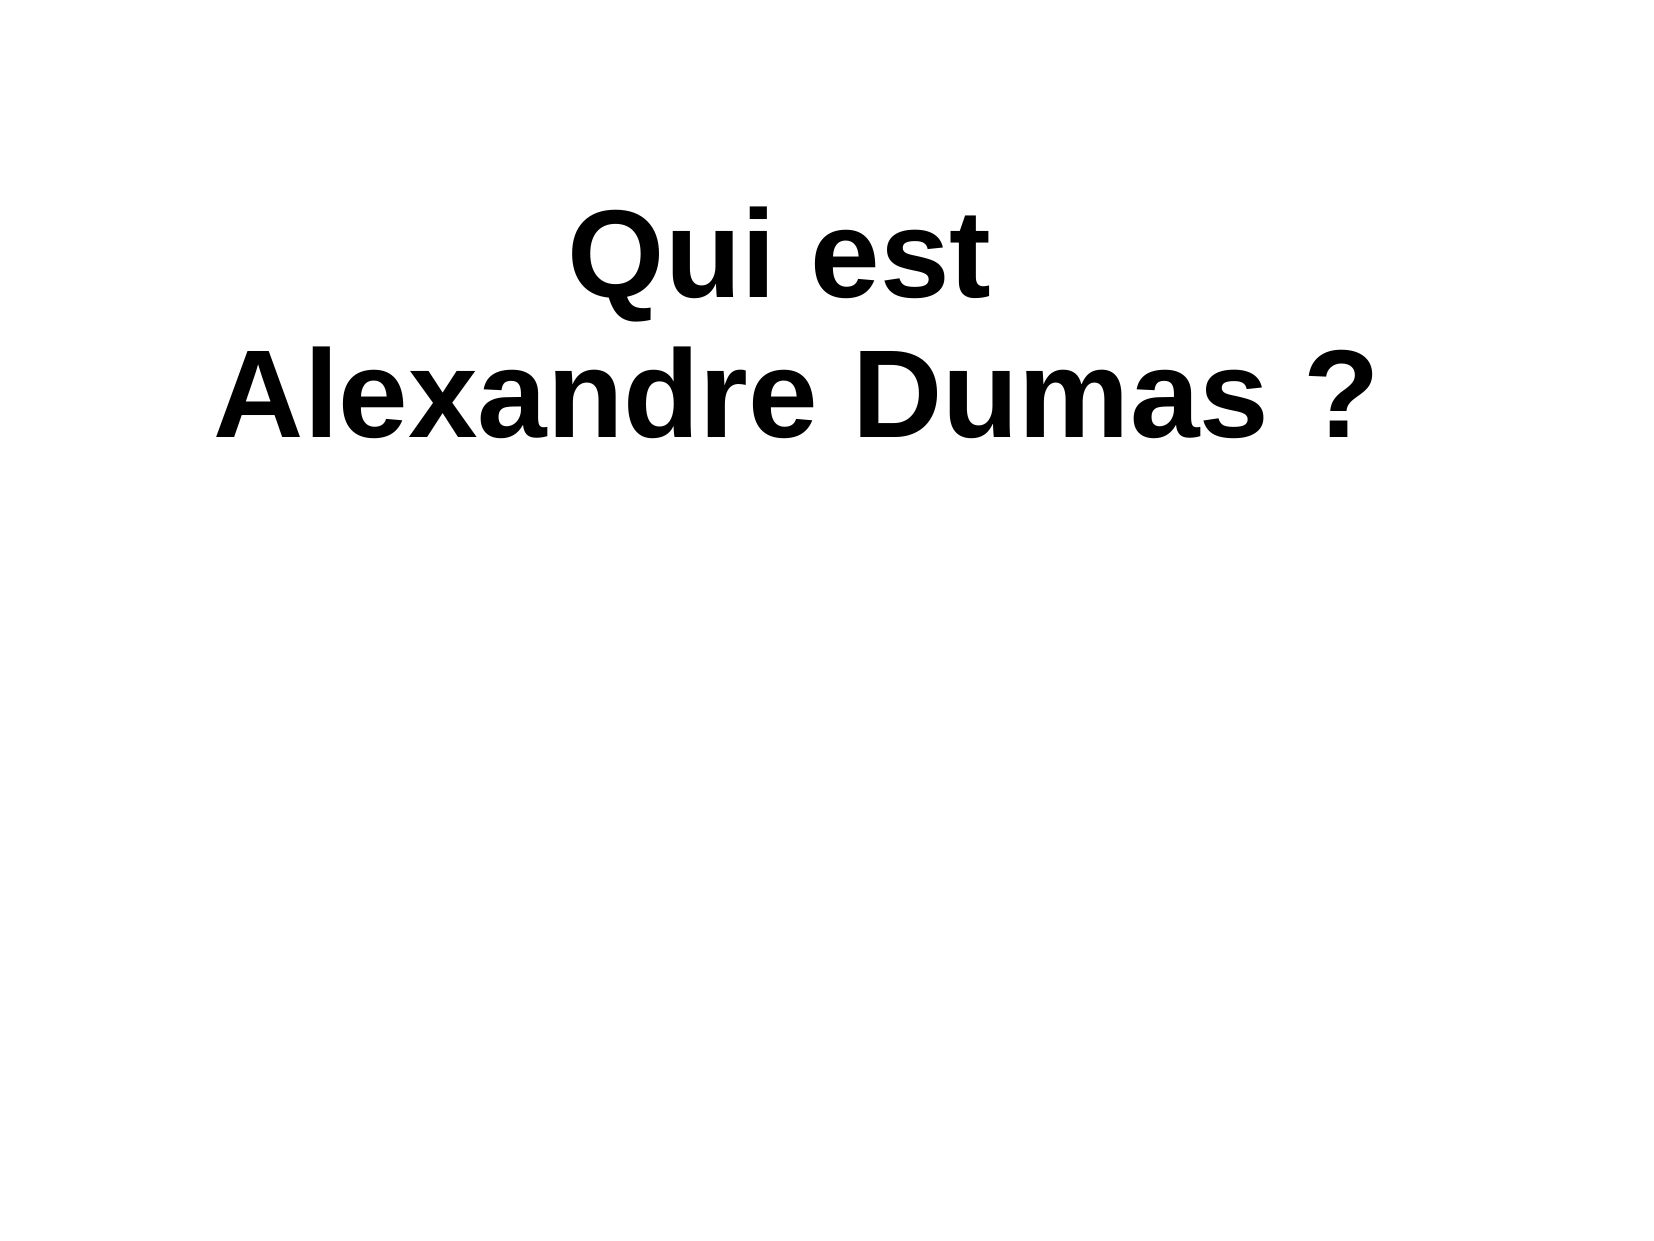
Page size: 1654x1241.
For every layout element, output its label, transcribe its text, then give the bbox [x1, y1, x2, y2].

text_box Qui est Alexandre Dumas ? [147, 177, 1447, 612]
